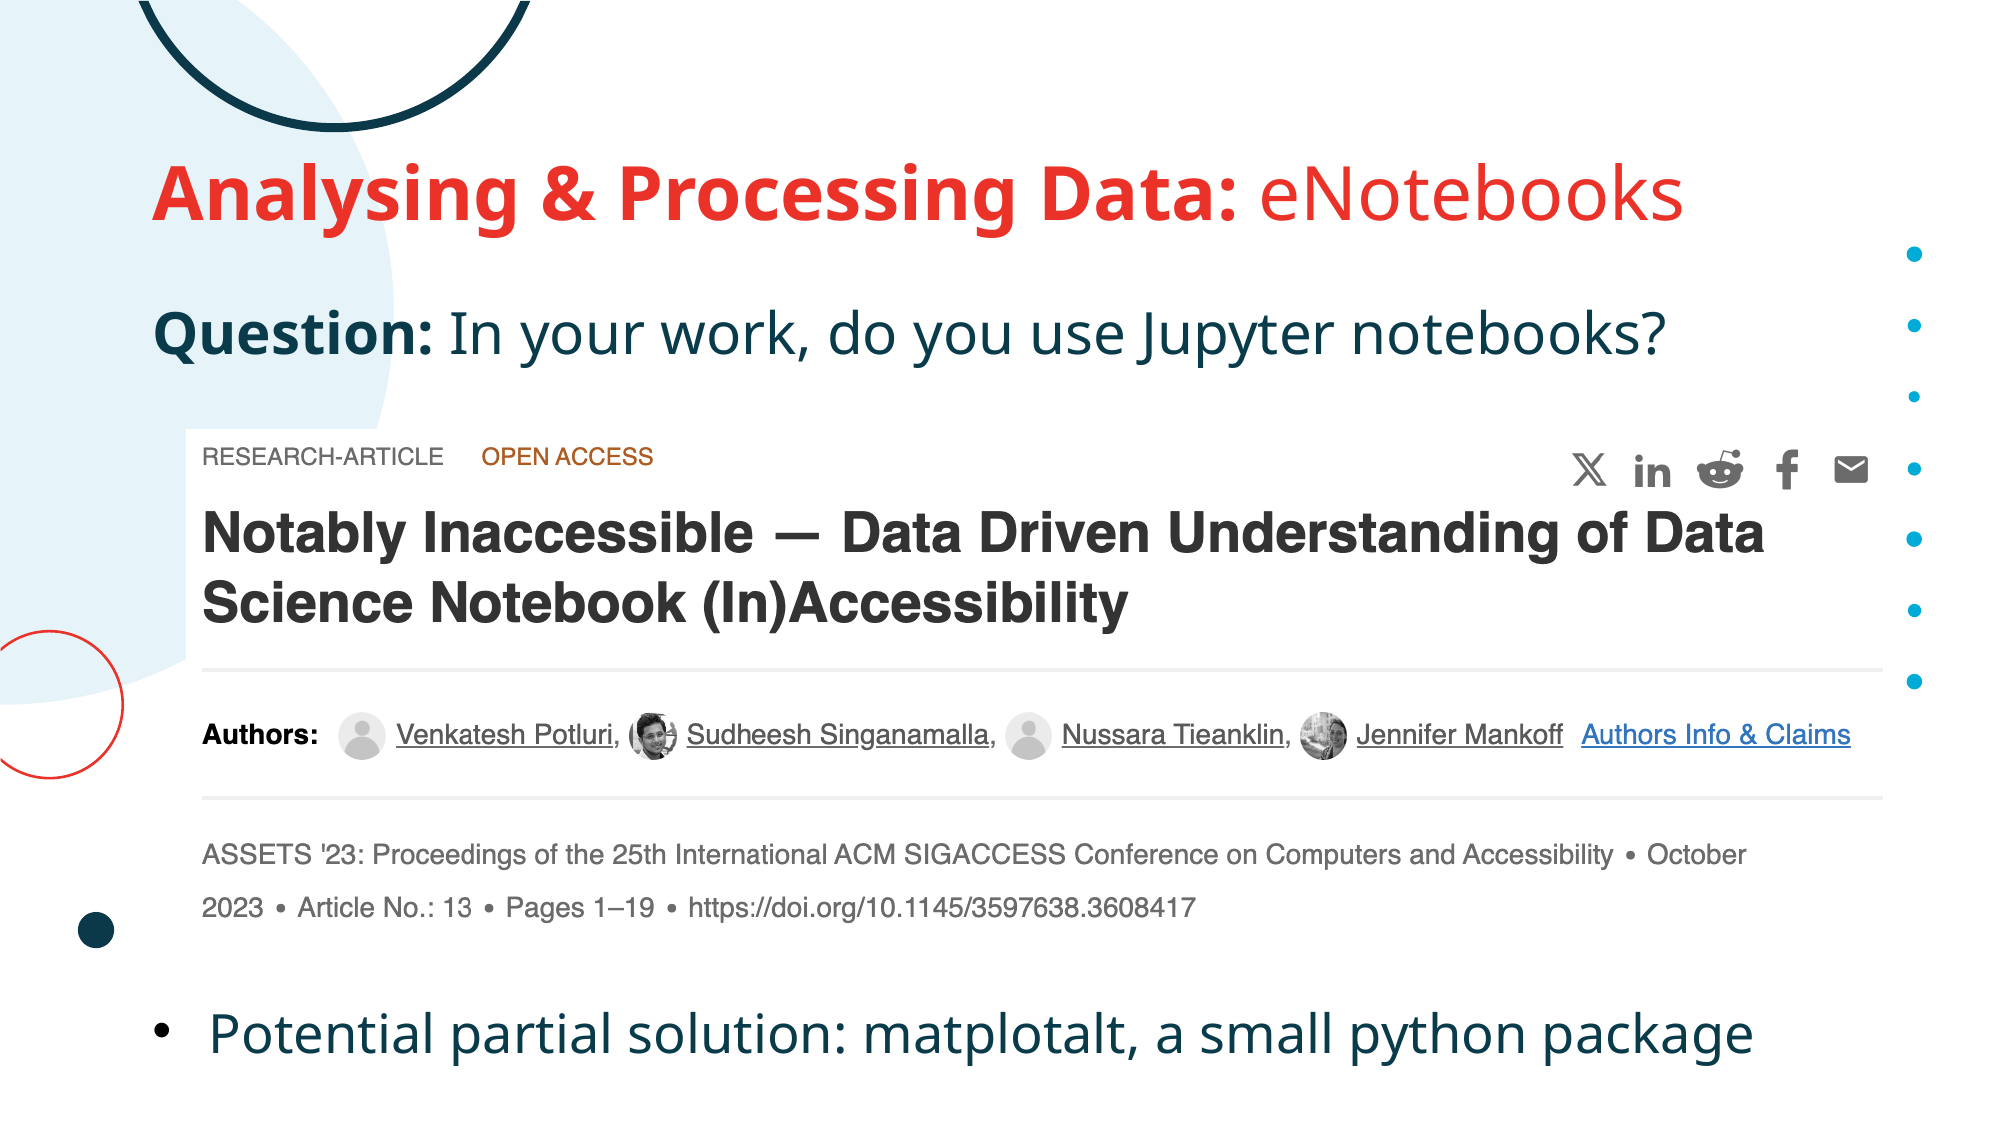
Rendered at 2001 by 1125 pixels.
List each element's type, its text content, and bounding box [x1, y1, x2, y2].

picture [186, 429, 1884, 949]
text_box Potential partial solution: matplotalt, a small python package [137, 992, 1863, 1081]
list Question: In your work, do you use Jupyter notebooks? [137, 297, 1863, 563]
title Analysing & Processing Data: eNotebooks [137, 112, 1923, 280]
